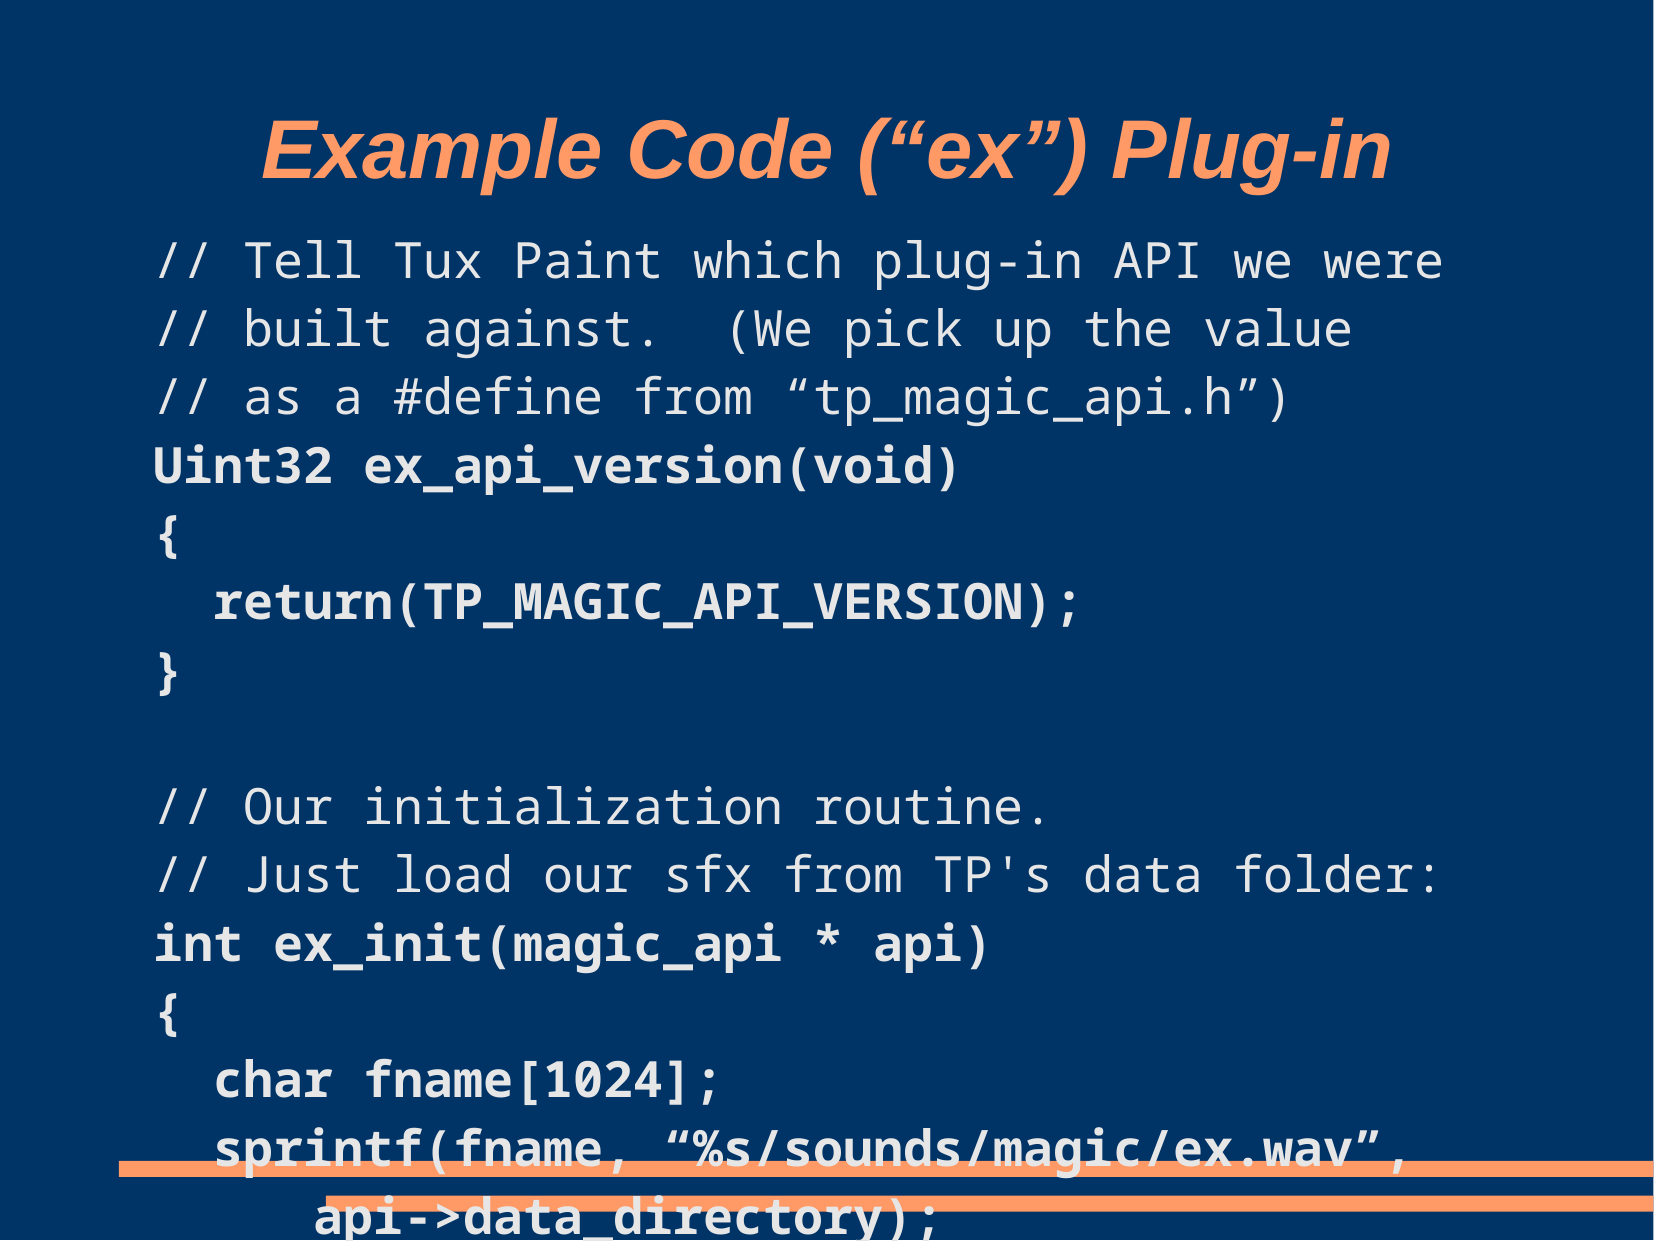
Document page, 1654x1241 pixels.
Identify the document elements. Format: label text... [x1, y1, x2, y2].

list // Tell Tux Paint which plug-in API we were // built against. (We pick up the value // as a #define from “tp_magic_api.h”) Uint32 ex_api_version(void) { return(TP_MAGIC_API_VERSION); } // Our initialization routine. // Just load our sfx from TP's data folder: int ex_init(magic_api * api) { char fname[1024]; sprintf(fname, “%s/sounds/magic/ex.wav”, api->data_directory); snd_effect = Mix_LoadWAV(fname); return(snd_effect != NULL); // Success? } [135, 225, 1576, 1135]
title Example Code (“ex”) Plug-in [121, 53, 1534, 247]
